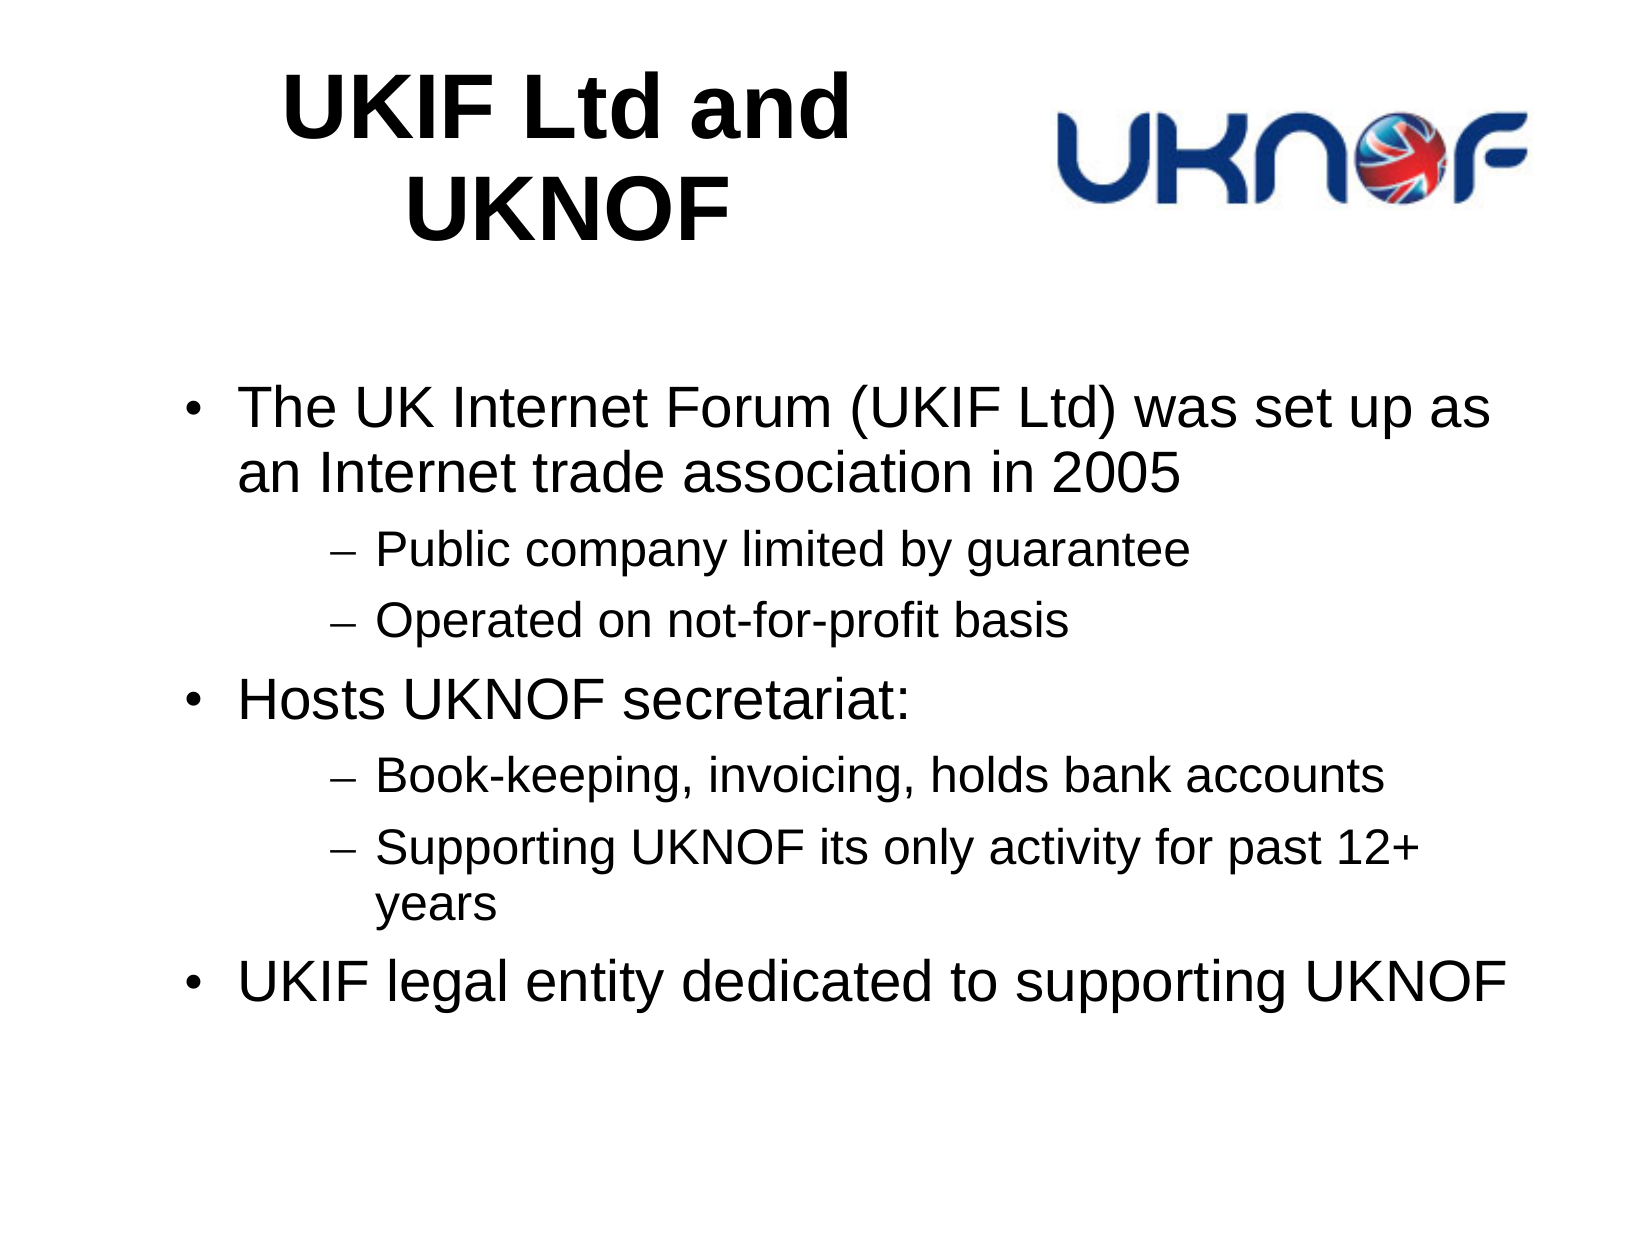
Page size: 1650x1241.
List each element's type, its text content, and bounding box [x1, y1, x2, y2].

picture [1050, 93, 1536, 225]
title UKIF Ltd and UKNOF [123, 37, 1013, 279]
list The UK Internet Forum (UKIF Ltd) was set up as an Internet trade association in 2005 Public company limited by guarantee Operated on not-for-profit basis Hosts UKNOF secretariat: Book-keeping, invoicing, holds bank accounts Supporting UKNOF its only activity for past 12+ years UKIF legal entity dedicated to supporting UKNOF [123, 375, 1524, 1181]
